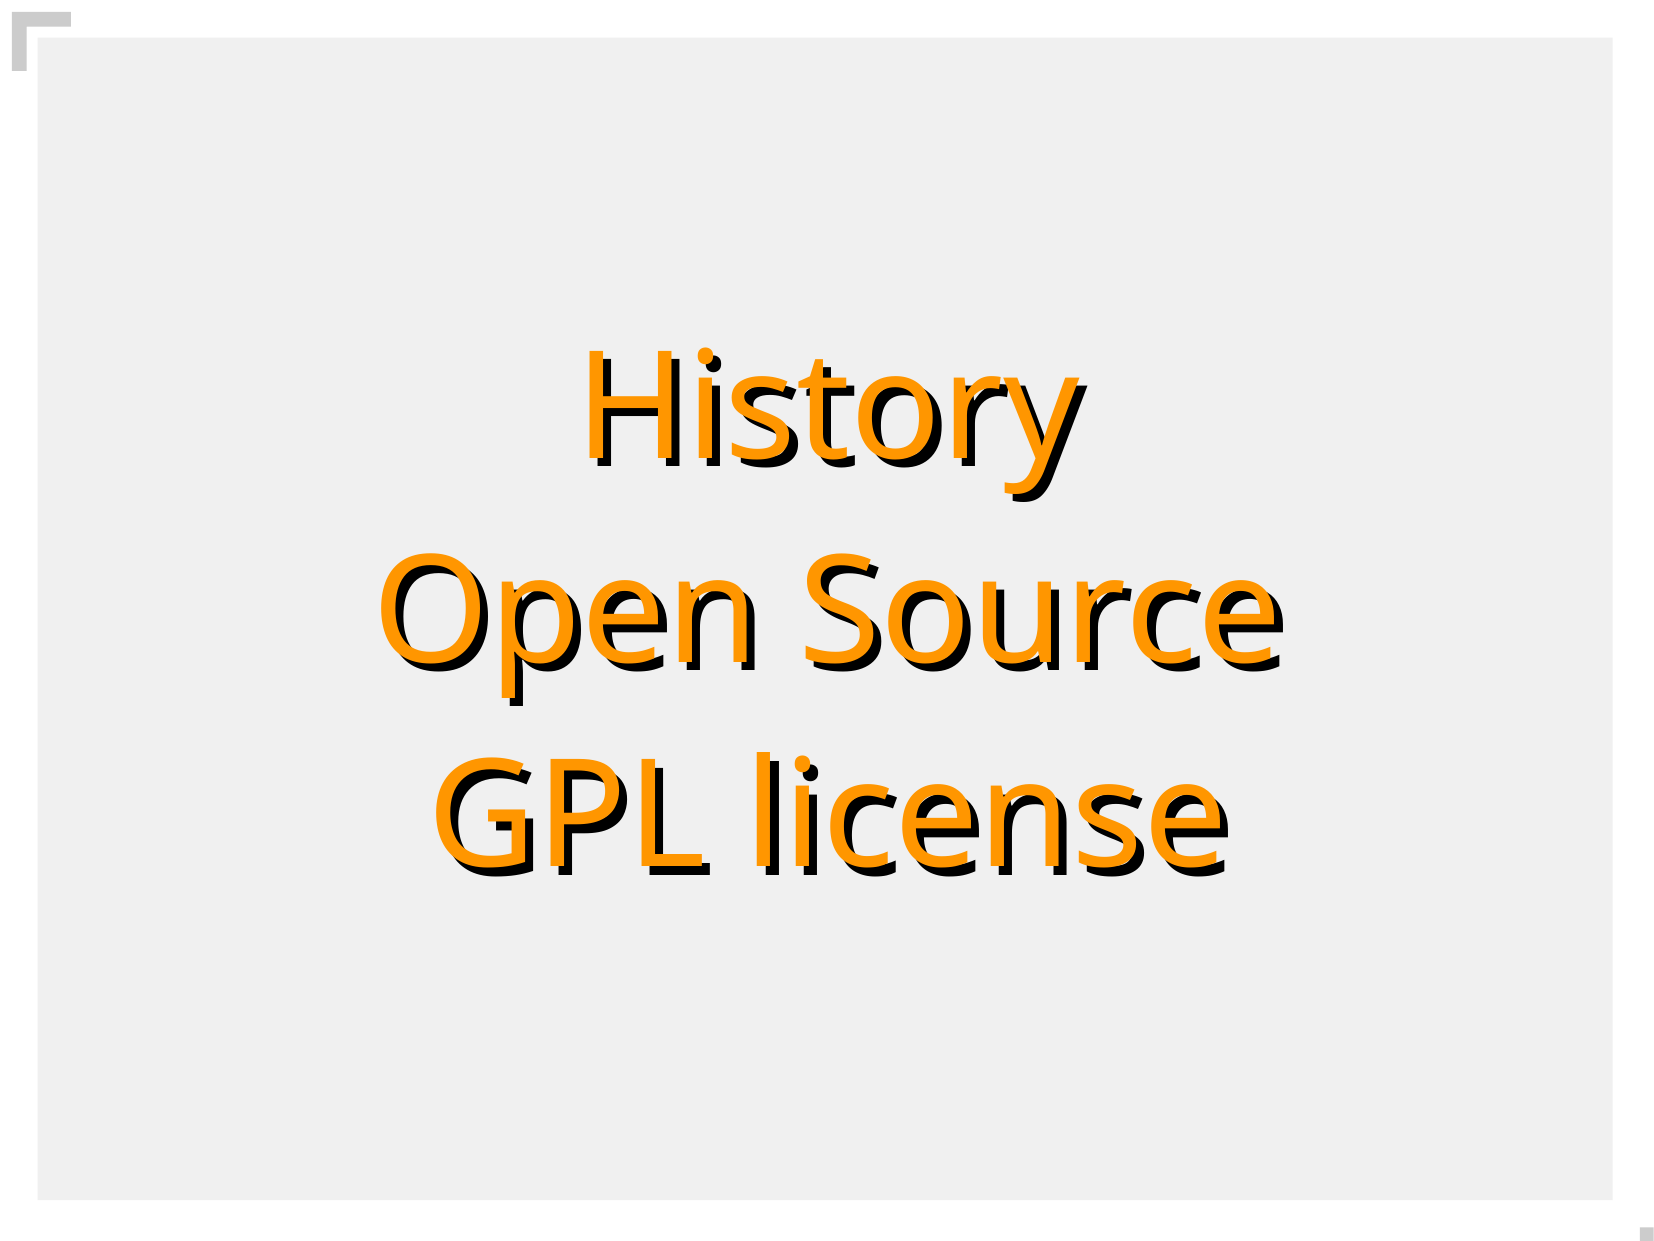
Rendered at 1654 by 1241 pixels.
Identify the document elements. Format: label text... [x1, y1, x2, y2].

title History Open Source GPL license [121, 46, 1534, 1163]
